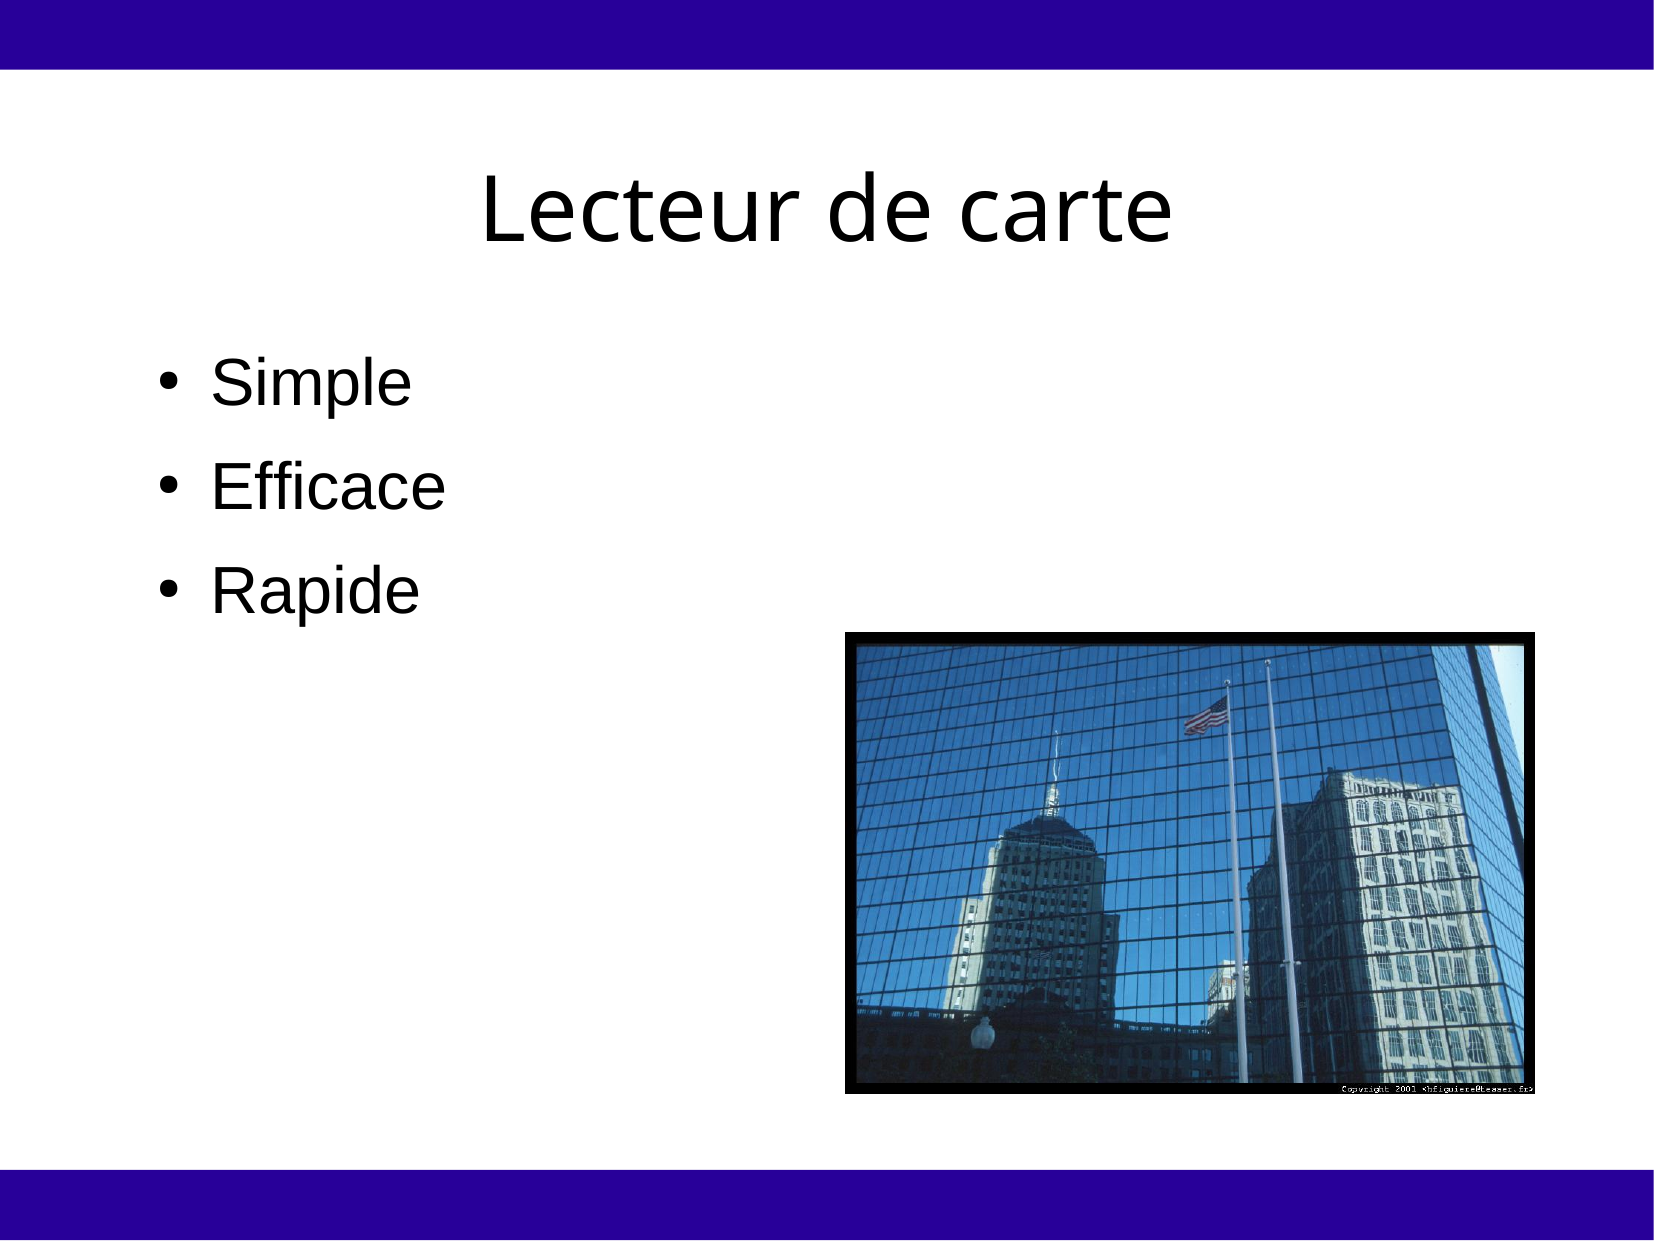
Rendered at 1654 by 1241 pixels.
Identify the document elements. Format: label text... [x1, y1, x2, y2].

list Simple Efficace Rapide [121, 344, 811, 1127]
picture [845, 632, 1535, 1094]
title Lecteur de carte [121, 102, 1534, 311]
